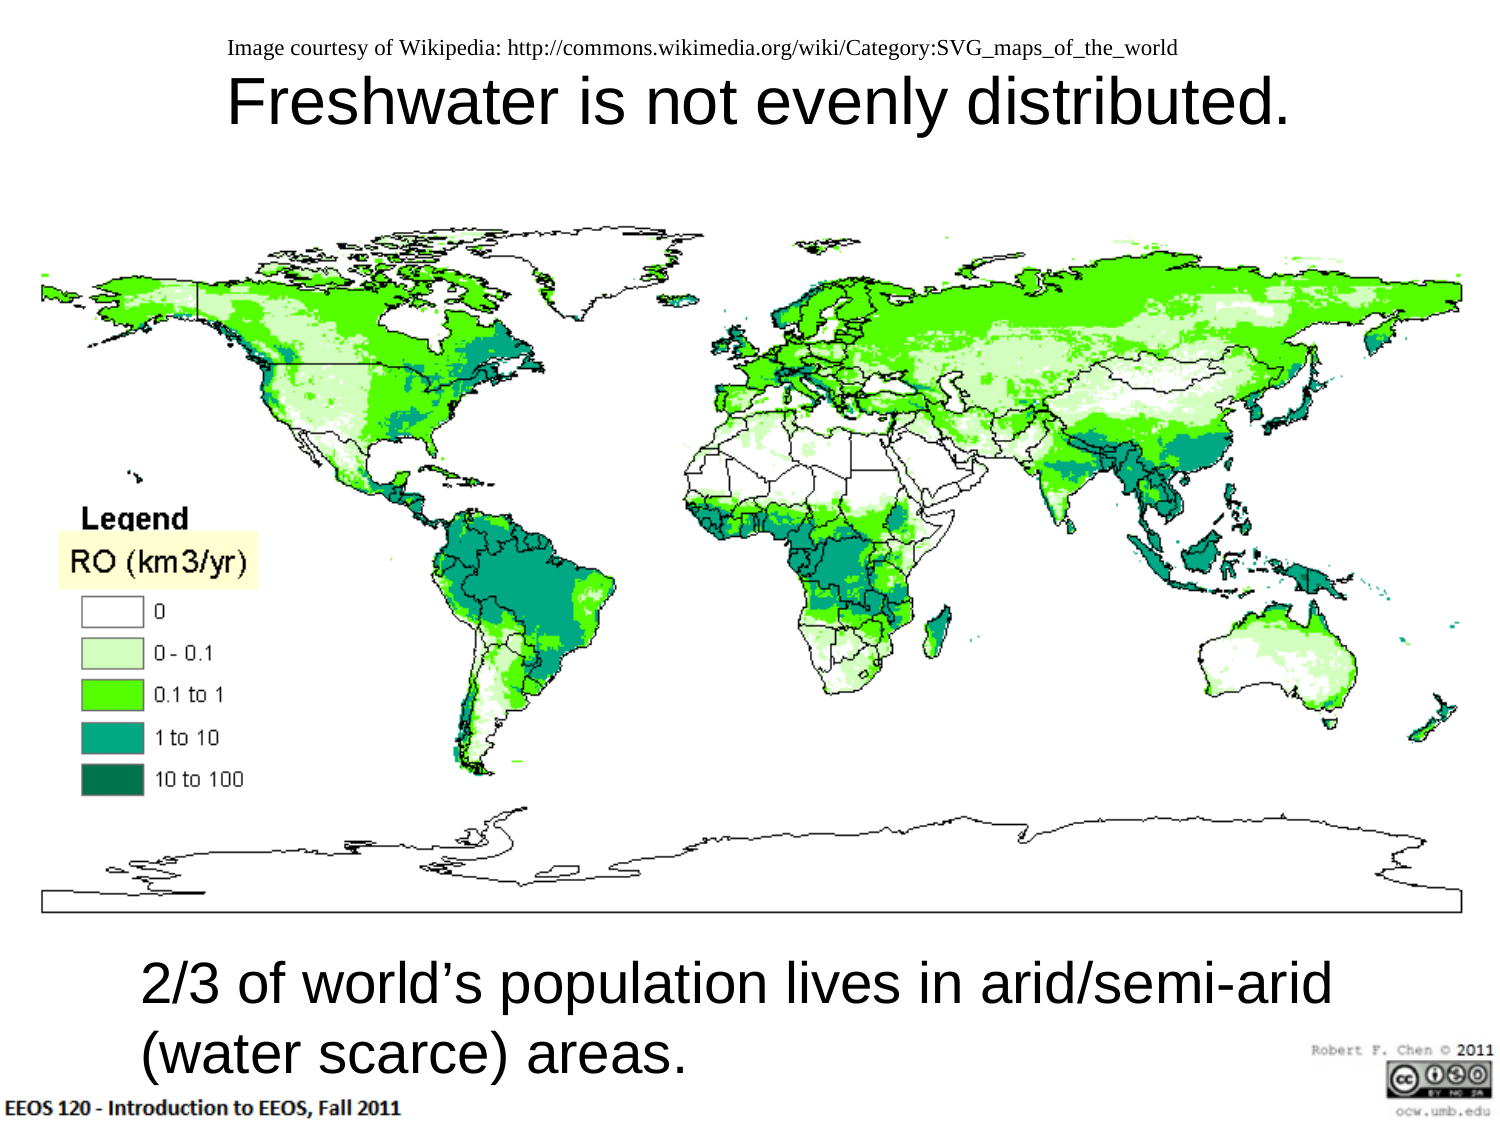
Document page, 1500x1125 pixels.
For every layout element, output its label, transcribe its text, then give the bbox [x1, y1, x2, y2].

picture [0, 174, 1500, 938]
picture [0, 1090, 406, 1125]
picture [1304, 1037, 1500, 1125]
text_box Freshwater is not evenly distributed. [212, 49, 1309, 146]
text_box 2/3 of world’s population lives in arid/semi-arid (water scarce) areas. [125, 937, 1367, 1093]
text_box Image courtesy of Wikipedia: http://commons.wikimedia.org/wiki/Category:SVG_maps_of_the_world [212, 24, 1195, 68]
